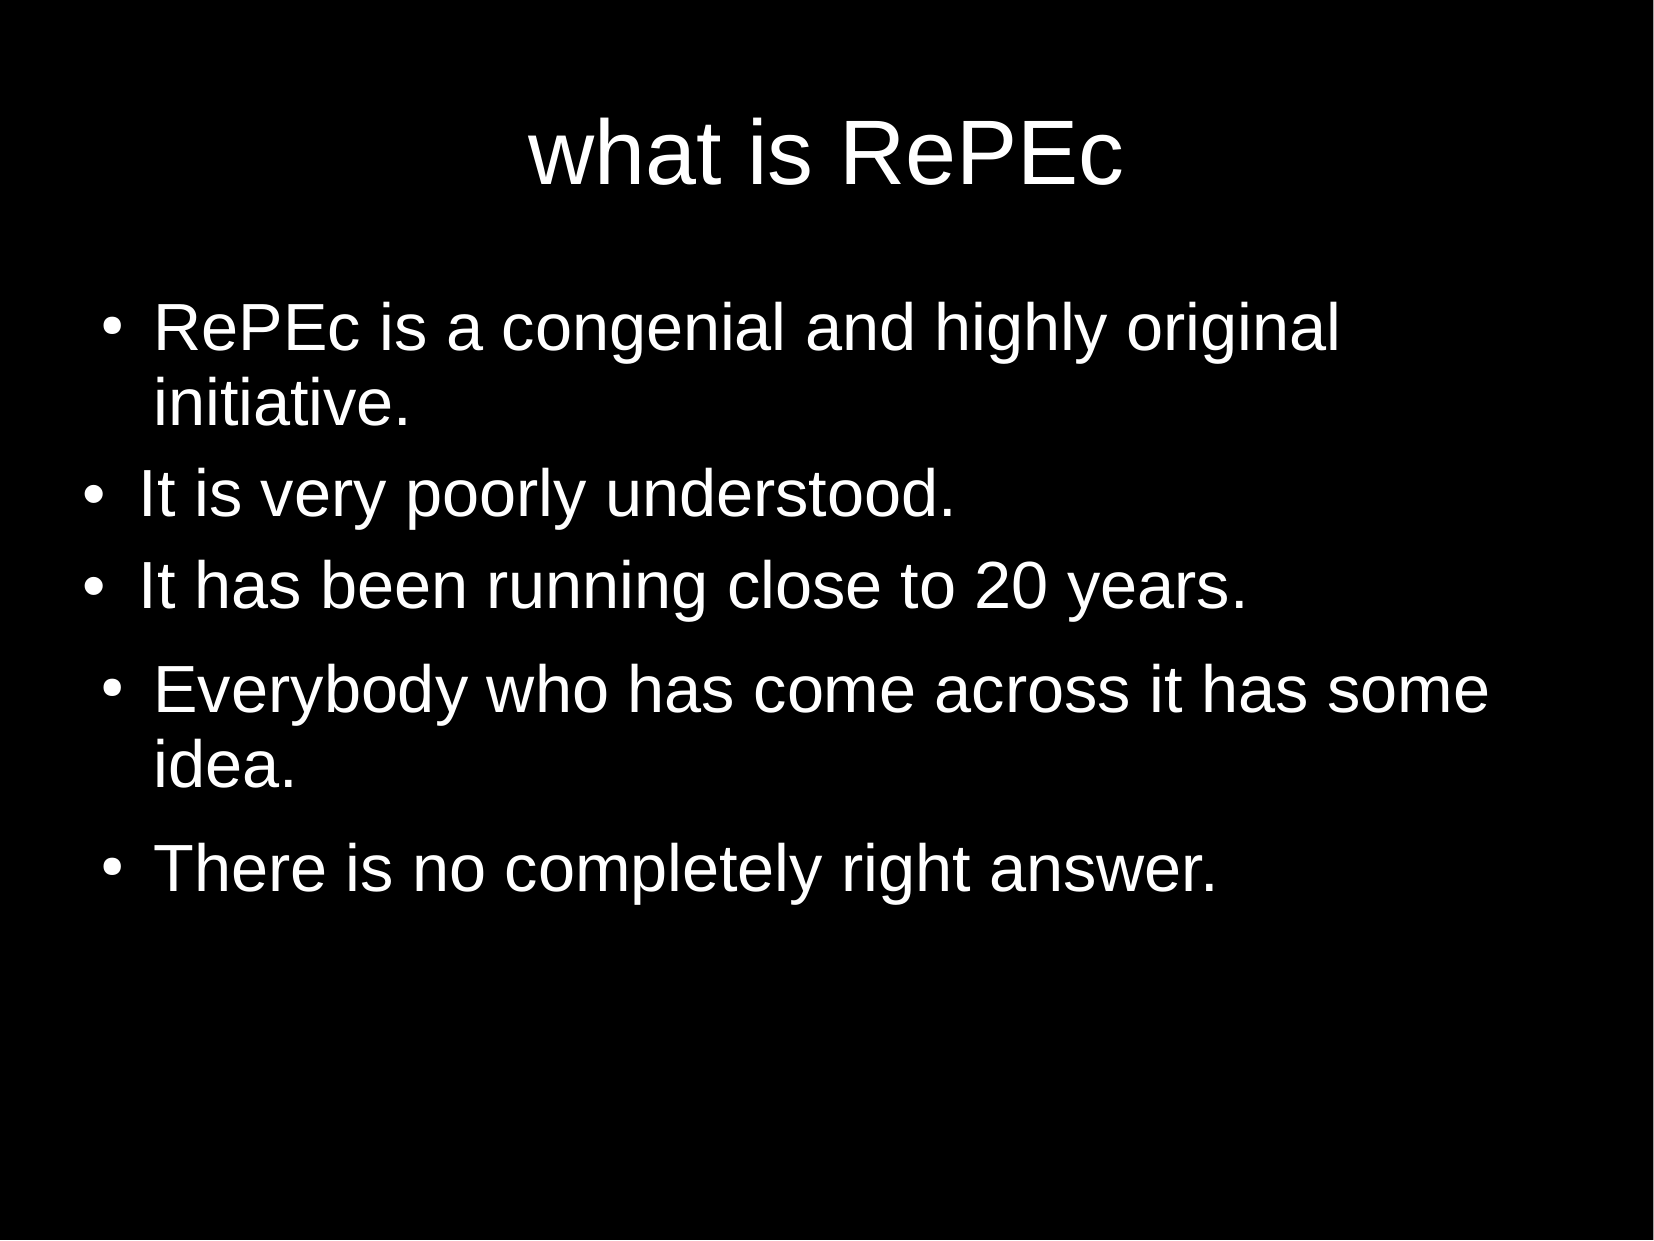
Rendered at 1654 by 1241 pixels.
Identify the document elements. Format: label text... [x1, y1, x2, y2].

title what is RePEc [82, 49, 1571, 257]
list RePEc is a congenial and highly original initiative. It is very poorly understood. It has been running close to 20 years. Everybody who has come across it has some idea. There is no completely right answer. [82, 290, 1571, 1010]
